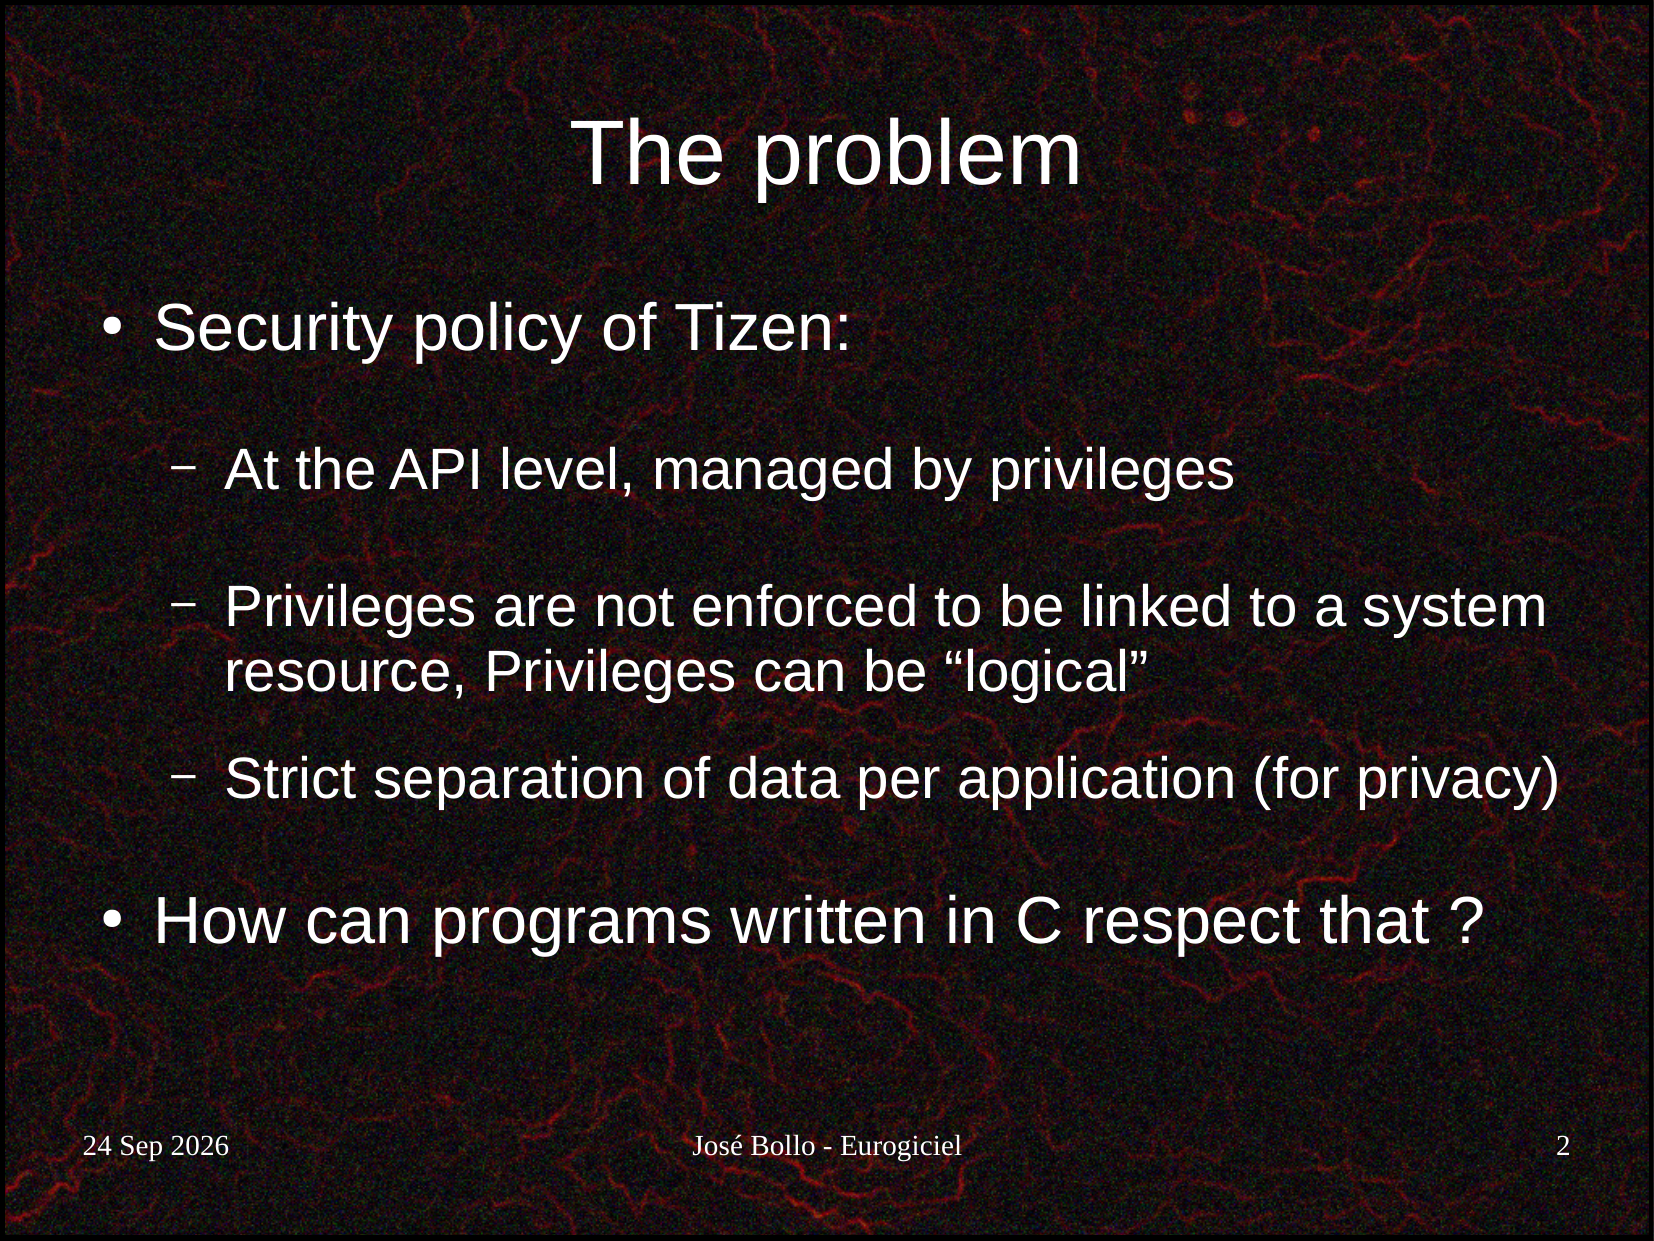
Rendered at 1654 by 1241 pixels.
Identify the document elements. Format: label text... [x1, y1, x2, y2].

list Security policy of Tizen: At the API level, managed by privileges Privileges are not enforced to be linked to a system resource, Privileges can be “logical” Strict separation of data per application (for privacy) How can programs written in C respect that ? [82, 290, 1571, 1010]
picture [5, 5, 1649, 1235]
title The problem [82, 49, 1571, 257]
